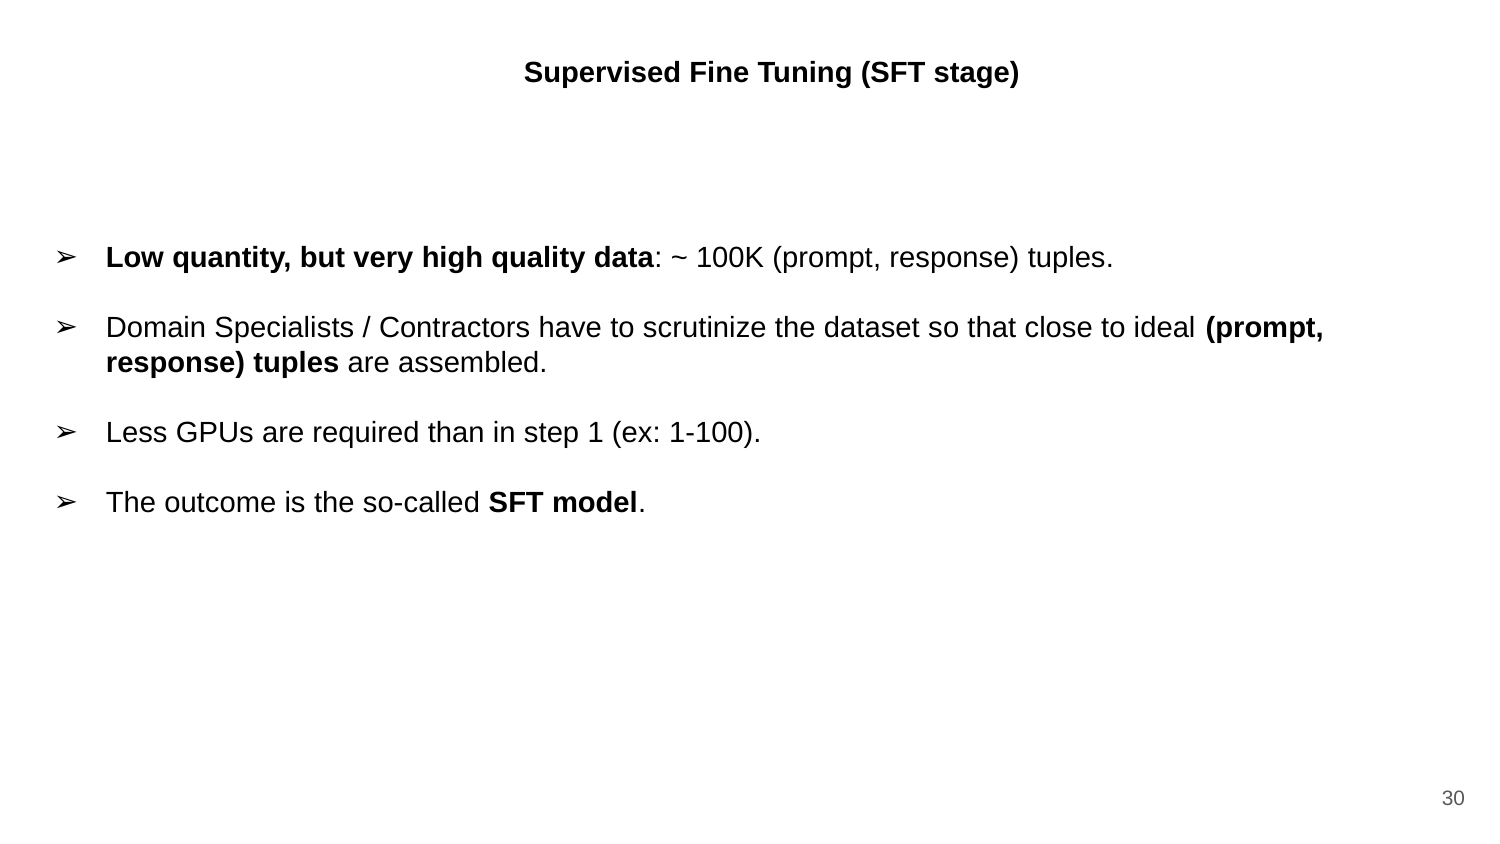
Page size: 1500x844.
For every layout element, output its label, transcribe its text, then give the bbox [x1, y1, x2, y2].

text_box Supervised Fine Tuning (SFT stage) [508, 38, 1079, 108]
slide_number <number> [1389, 764, 1480, 830]
text_box Low quantity, but very high quality data: ~ 100K (prompt, response) tuples. Domain Specialists / Contractors have to scrutinize the dataset so that close to ideal (prompt, response) tuples are assembled. Less GPUs are required than in step 1 (ex: 1-100). The outcome is the so-called SFT model. [15, 223, 1485, 554]
